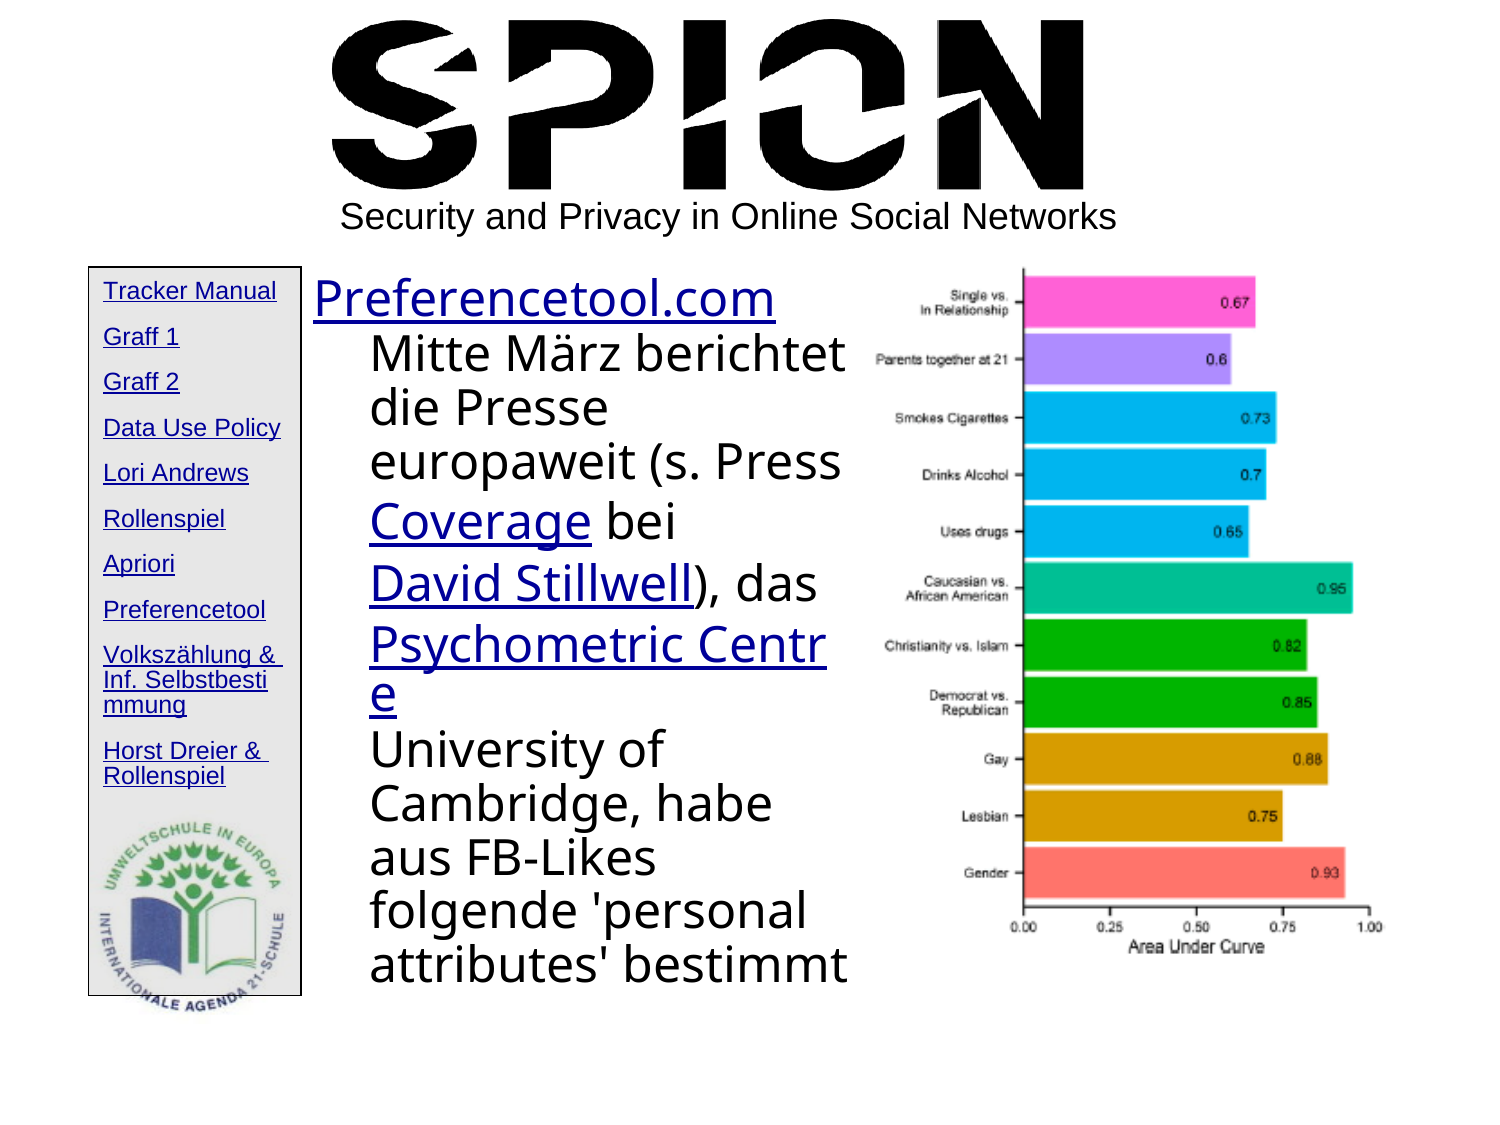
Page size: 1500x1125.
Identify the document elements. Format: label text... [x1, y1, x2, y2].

picture [871, 231, 1395, 963]
picture [88, 996, 293, 1024]
picture [324, 0, 1093, 208]
list Preferencetool.comMitte März berichtet die Presse europaweit (s. Press Coverage bei David Stillwell), das Psychometric CentreUniversity of Cambridge, habe aus FB-Likes folgende 'personal attributes' bestimmt [312, 267, 850, 1026]
